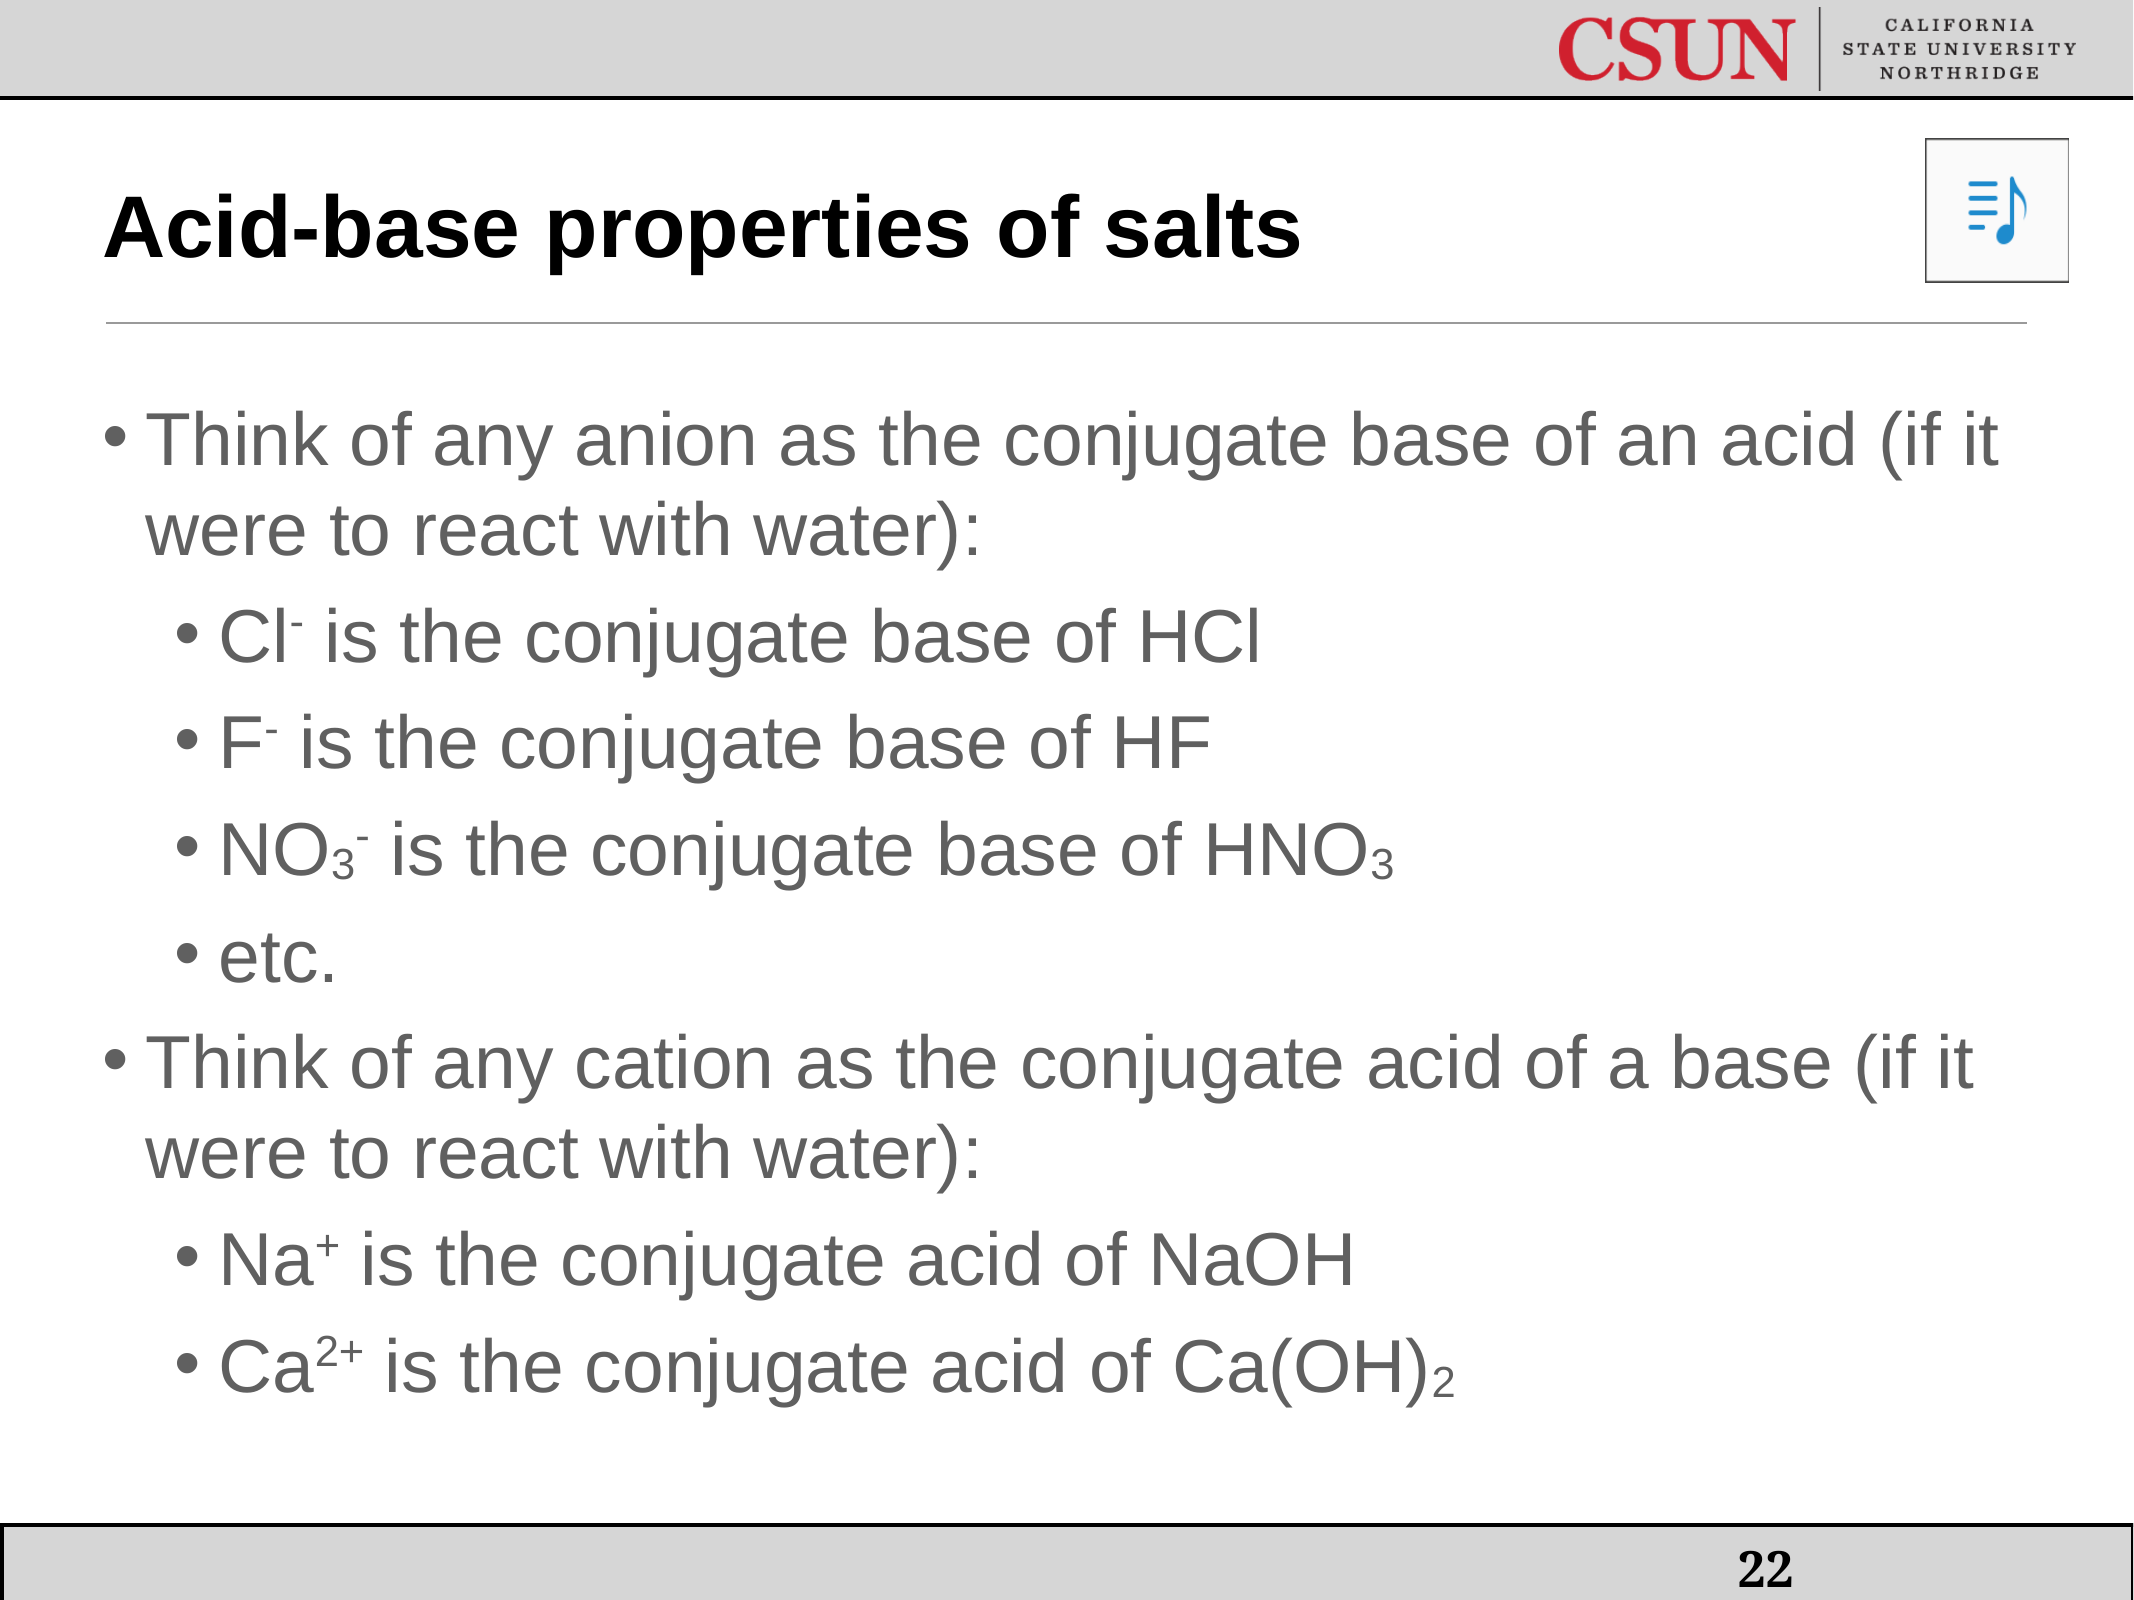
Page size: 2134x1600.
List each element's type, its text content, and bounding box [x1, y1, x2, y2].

title Acid-base properties of salts [93, 104, 2040, 284]
list Think of any anion as the conjugate base of an acid (if it were to react with water): Cl- is the conjugate base of HCl F- is the conjugate base of HF NO3- is the conjugate base of HNO3 etc. Think of any cation as the conjugate acid of a base (if it were to react with water): Na+ is the conjugate acid of NaOH Ca2+ is the conjugate acid of Ca(OH)2 [93, 382, 2040, 1460]
picture [1559, 7, 2076, 91]
text_box [1924, 137, 2071, 284]
